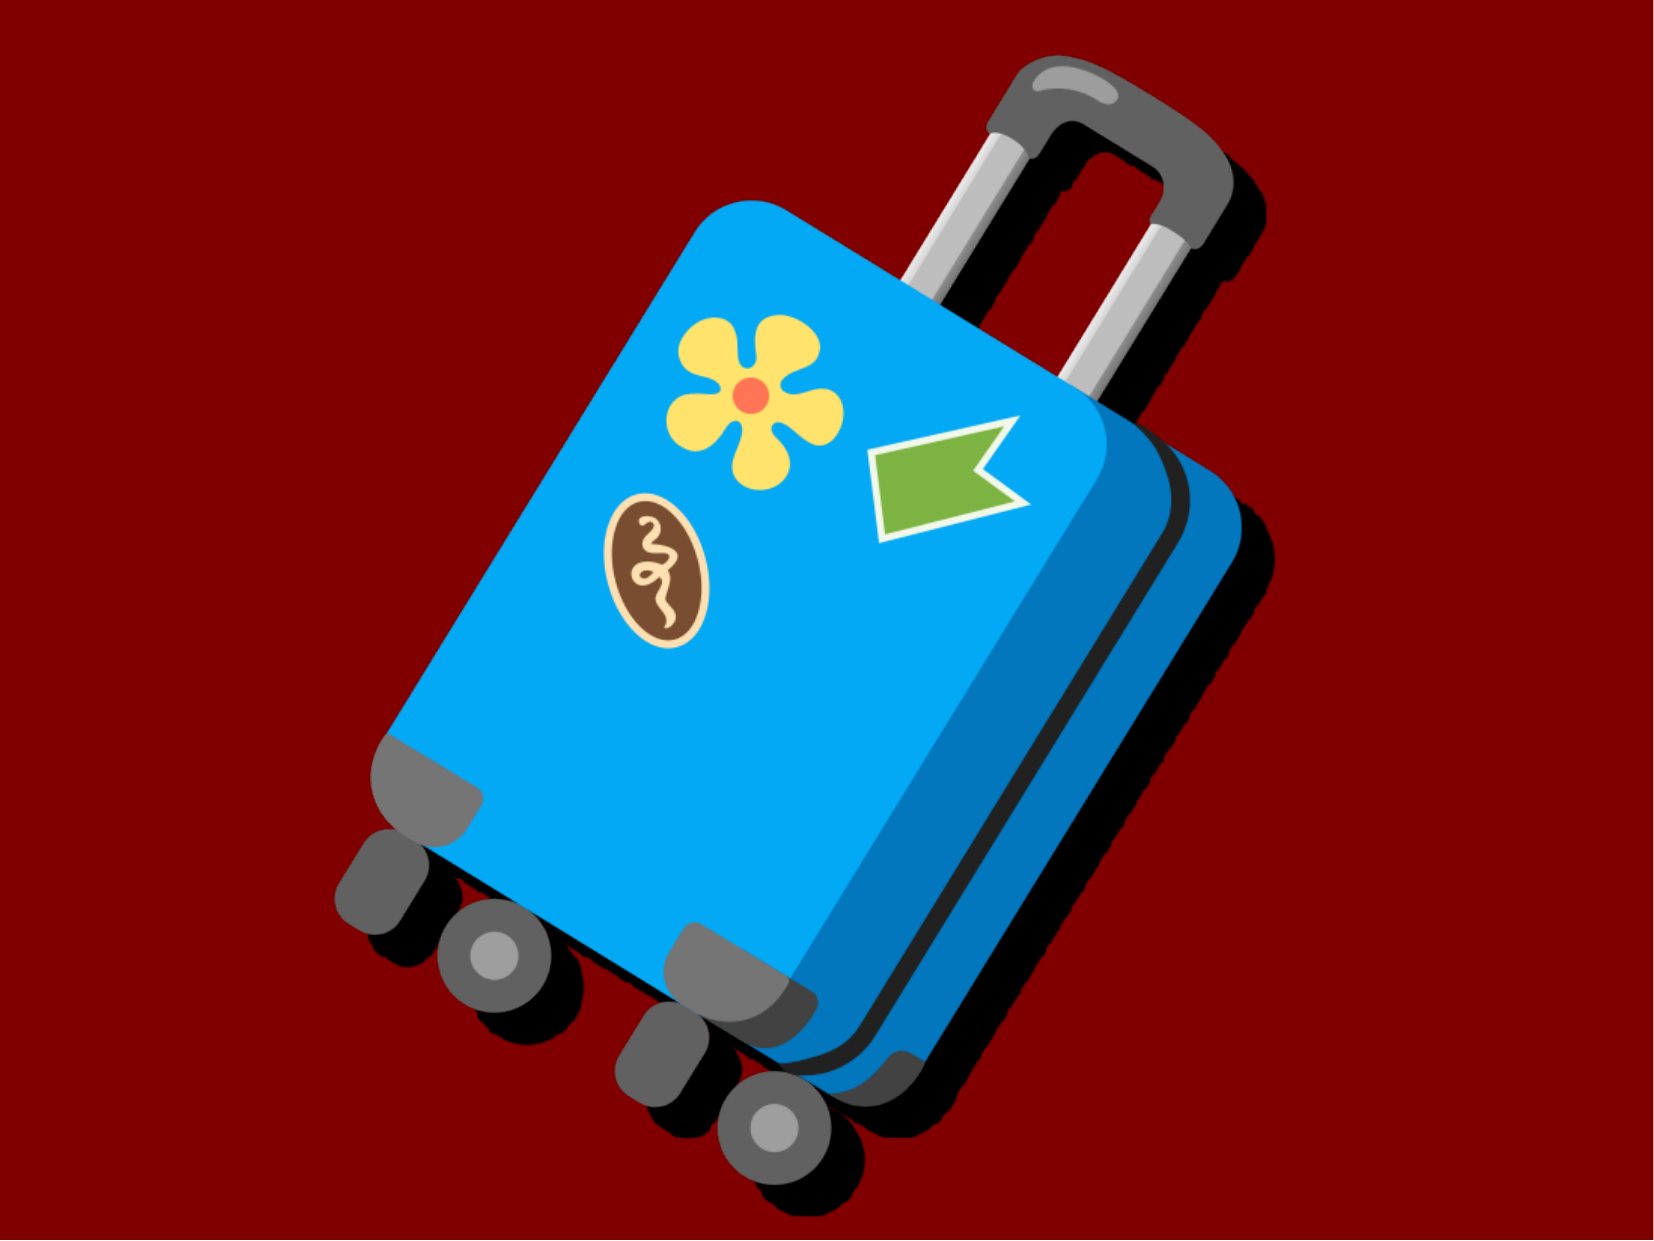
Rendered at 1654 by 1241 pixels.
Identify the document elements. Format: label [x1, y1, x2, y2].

picture [224, 18, 1429, 1223]
